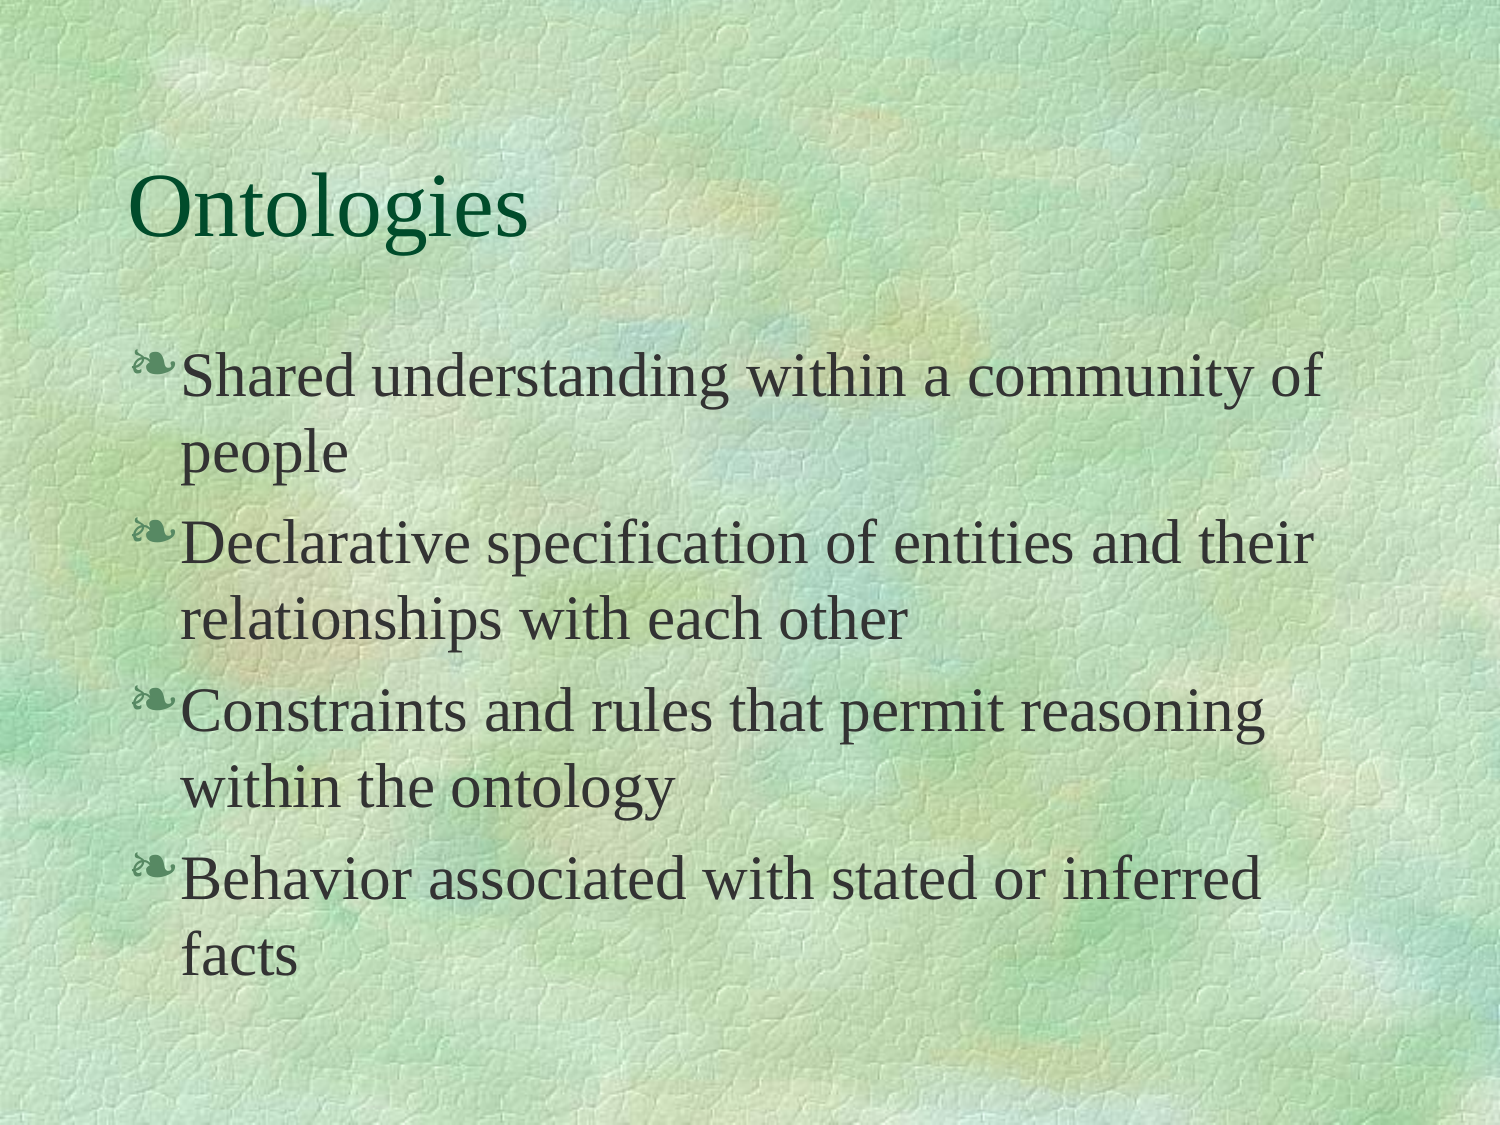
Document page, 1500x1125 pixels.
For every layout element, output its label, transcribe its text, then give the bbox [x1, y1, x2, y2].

title Ontologies [112, 74, 1388, 263]
picture [0, 0, 1500, 1125]
list Shared understanding within a community of people Declarative specification of entities and their relationships with each other Constraints and rules that permit reasoning within the ontology Behavior associated with stated or inferred facts [112, 324, 1388, 1000]
